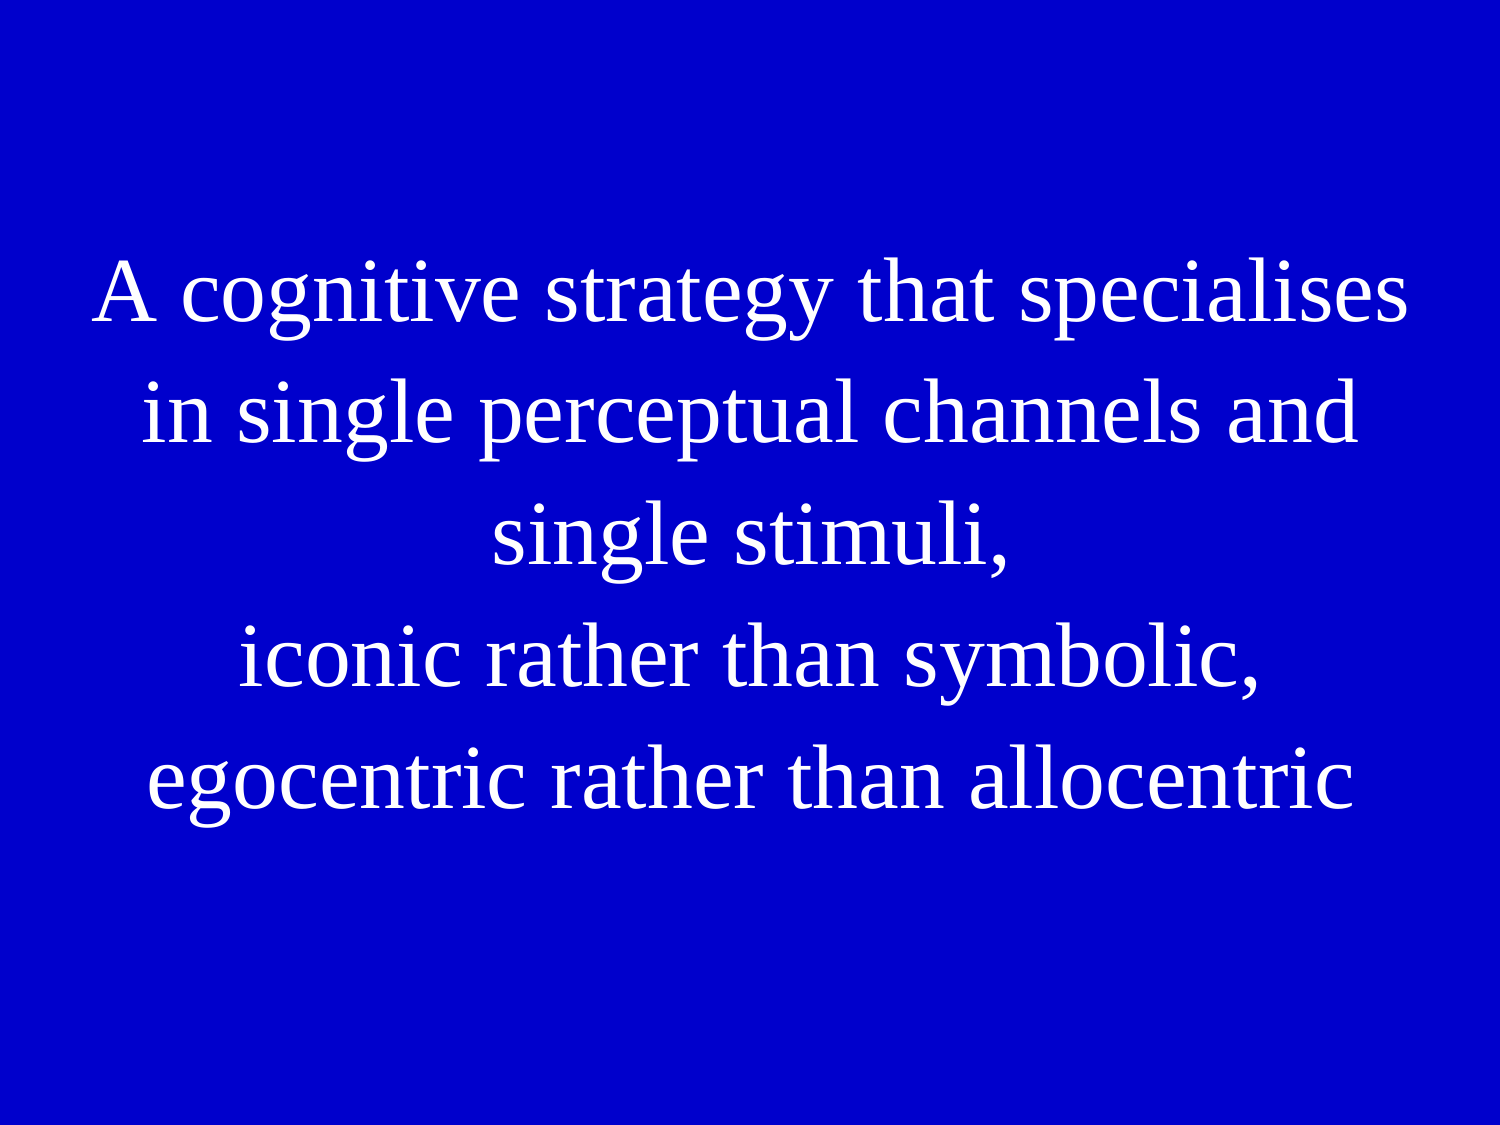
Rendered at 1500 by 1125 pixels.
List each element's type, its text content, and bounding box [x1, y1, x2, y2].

title A cognitive strategy that specialises in single perceptual channels and single stimuli, iconic rather than symbolic, egocentric rather than allocentric [31, 209, 1472, 837]
